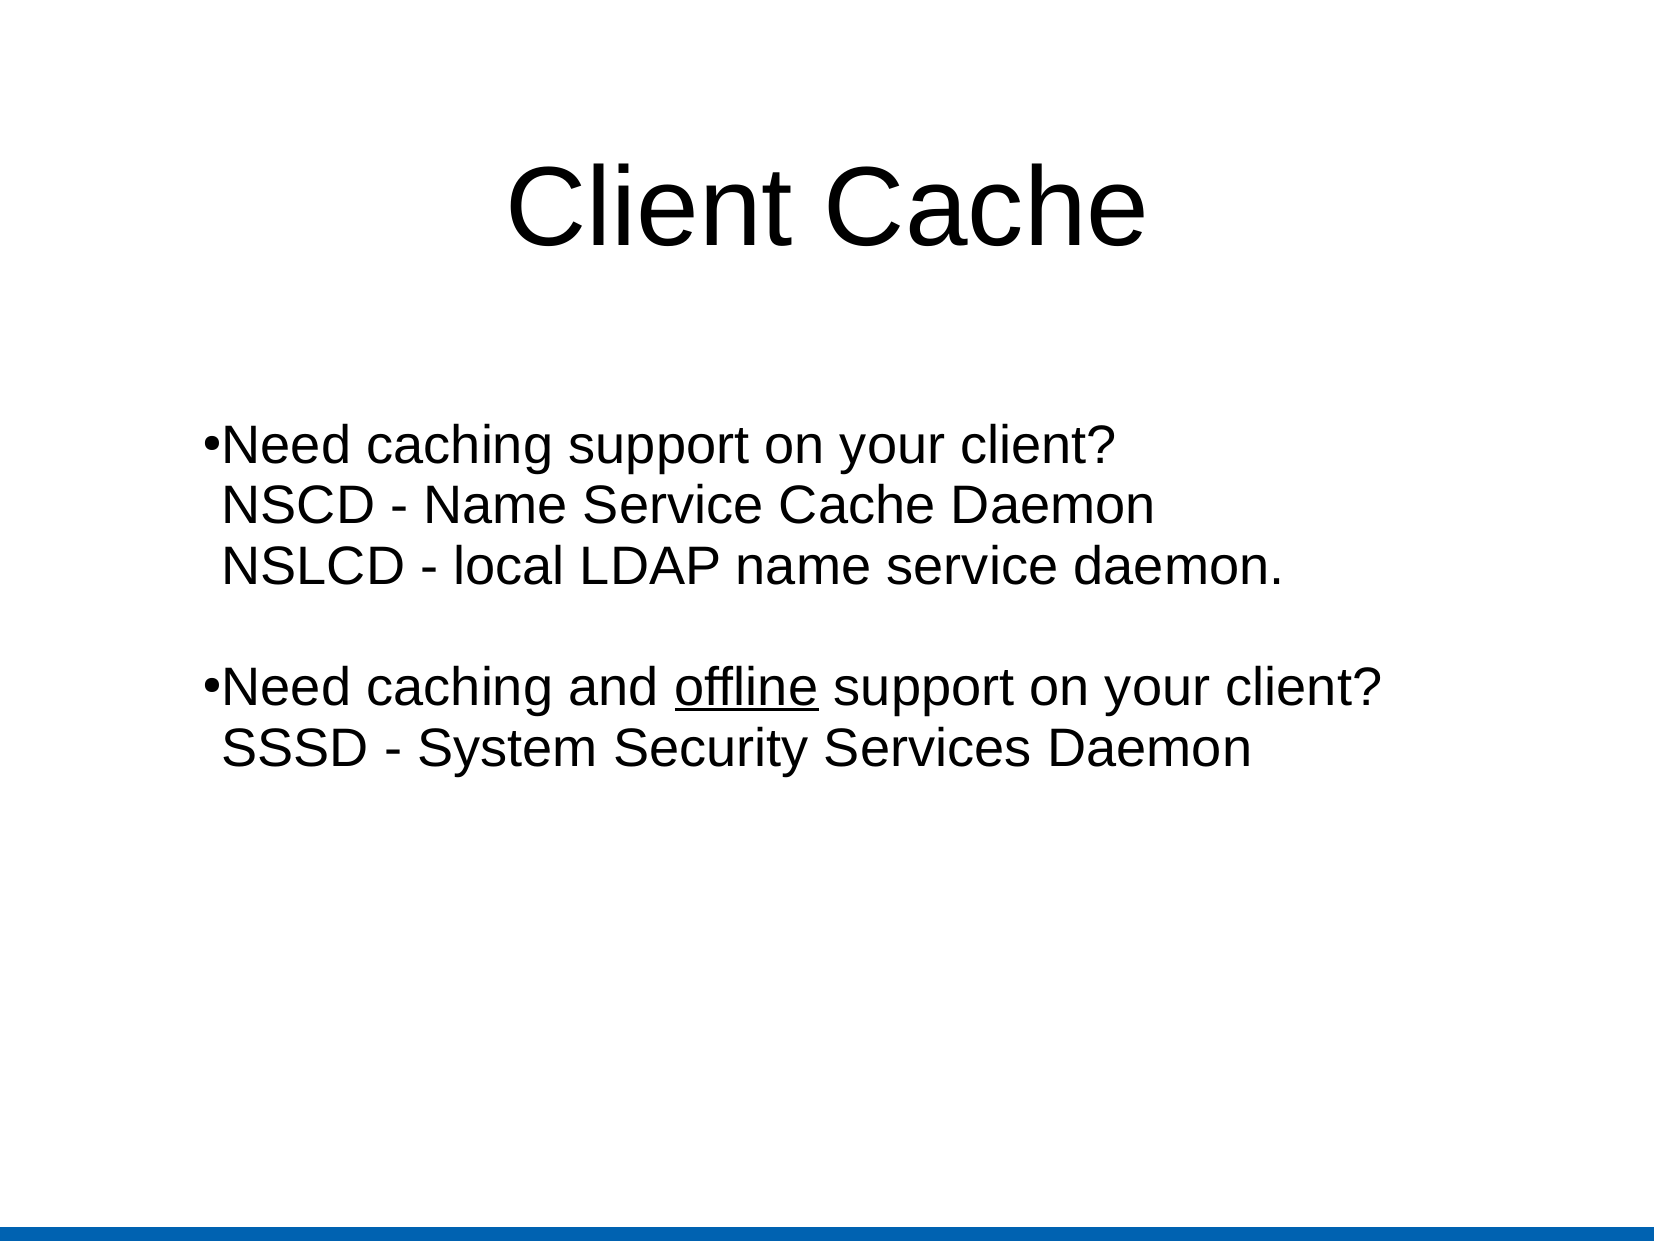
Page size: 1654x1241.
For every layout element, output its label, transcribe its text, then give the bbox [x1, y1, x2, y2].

title Client Cache [121, 102, 1533, 311]
text_box Need caching support on your client? NSCD - Name Service Cache Daemon NSLCD - local LDAP name service daemon. Need caching and offline support on your client? SSSD - System Security Services Daemon [187, 406, 1398, 785]
